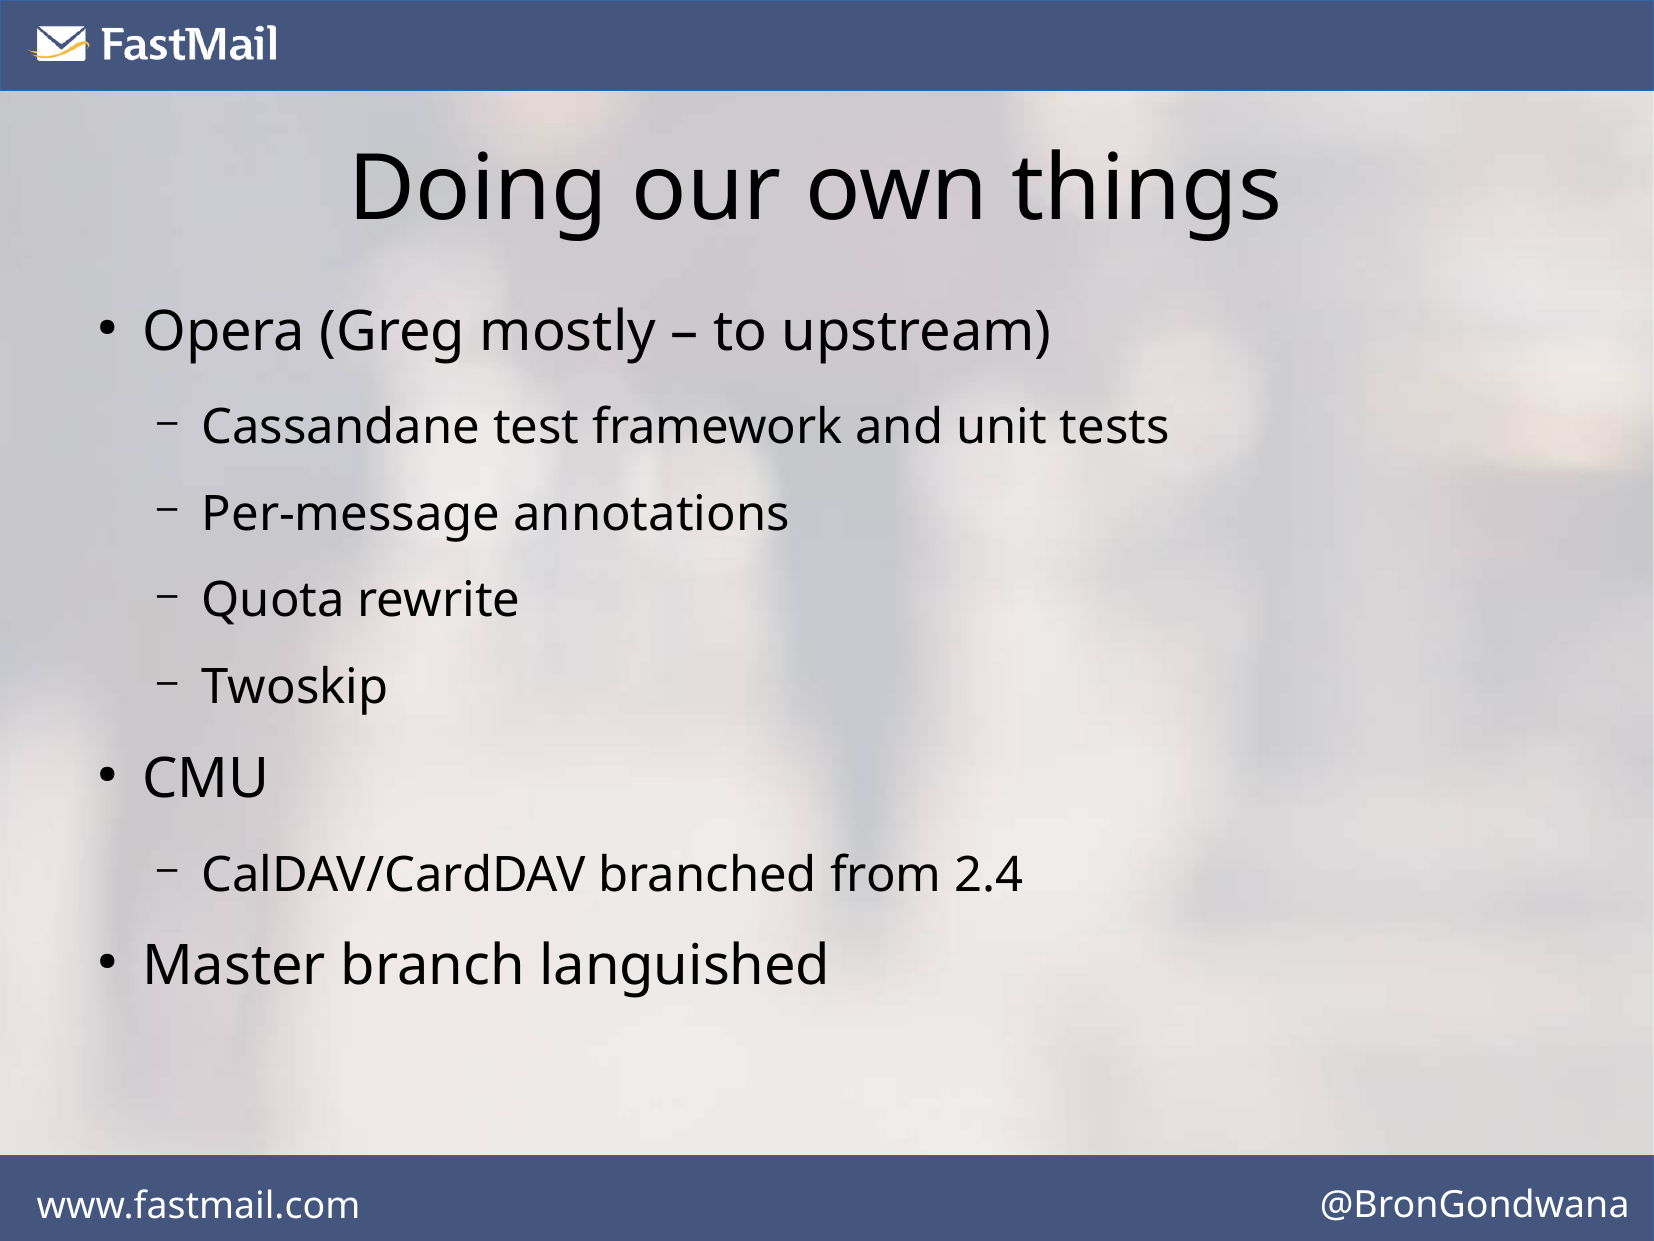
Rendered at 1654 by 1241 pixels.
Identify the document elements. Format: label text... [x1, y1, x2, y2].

picture [0, 91, 1654, 1155]
title Doing our own things [71, 101, 1561, 267]
list Opera (Greg mostly – to upstream) Cassandane test framework and unit tests Per-message annotations Quota rewrite Twoskip CMU CalDAV/CardDAV branched from 2.4 Master branch languished [82, 290, 1571, 1010]
picture [26, 8, 302, 78]
